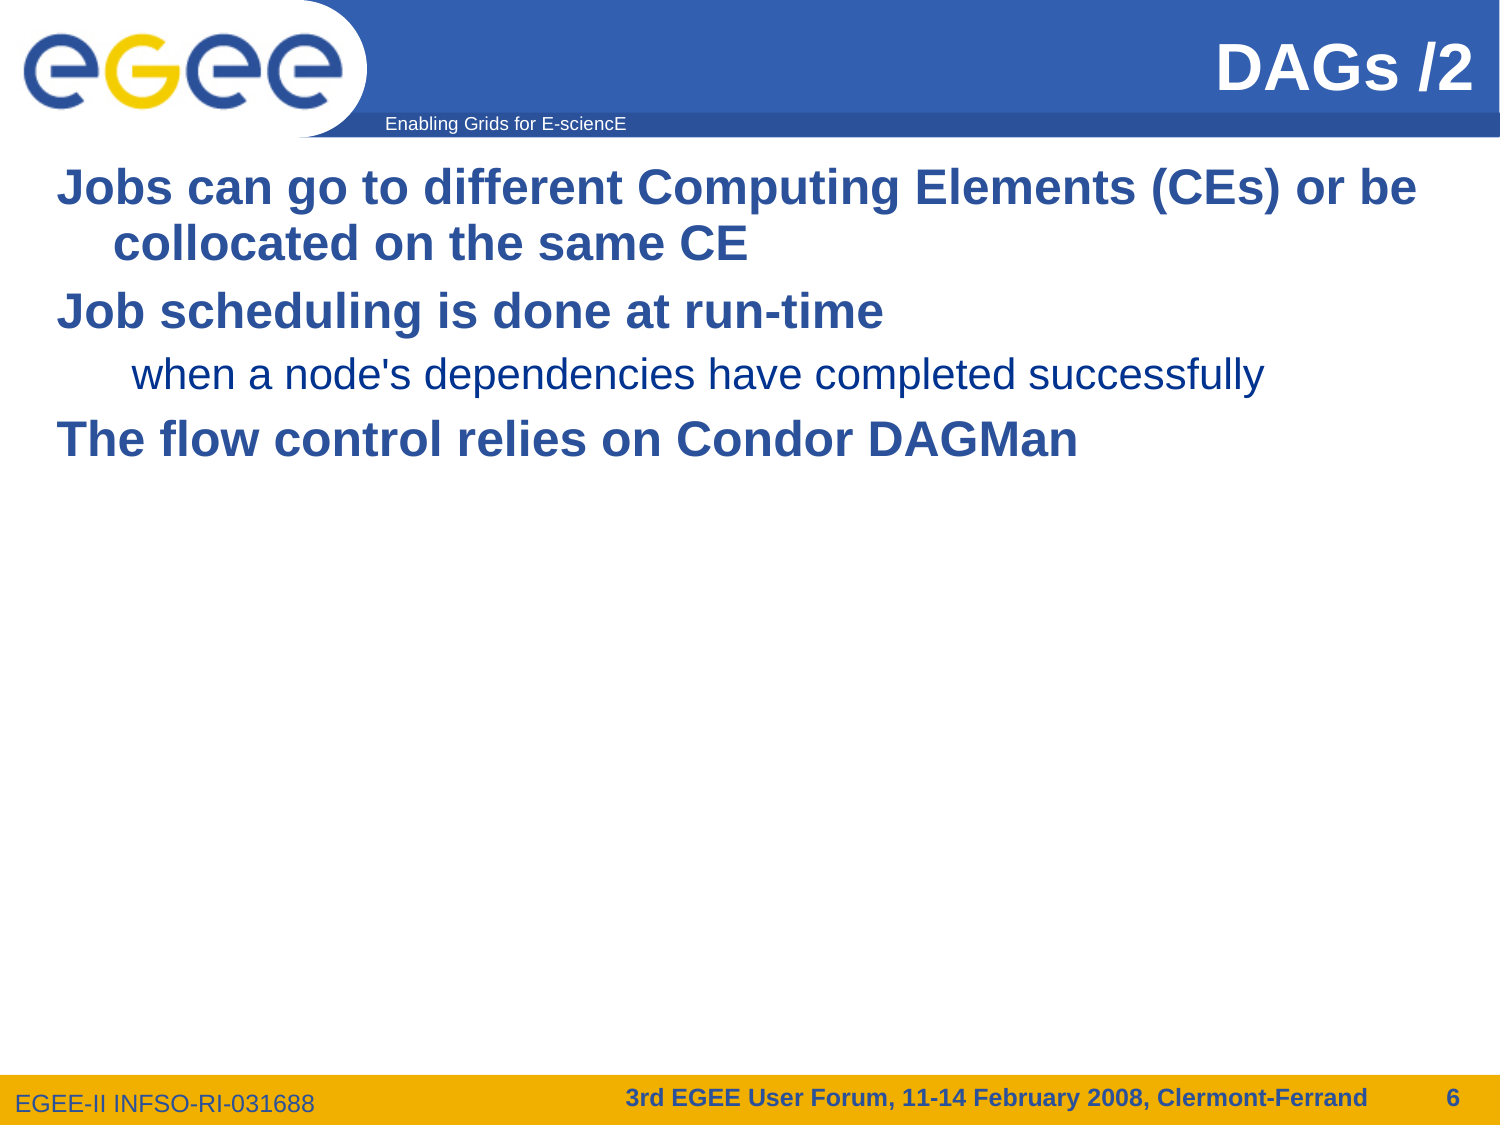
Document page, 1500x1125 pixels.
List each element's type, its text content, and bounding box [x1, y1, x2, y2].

list Jobs can go to different Computing Elements (CEs) or be collocated on the same CE Job scheduling is done at run-time when a node's dependencies have completed successfully The flow control relies on Condor DAGMan [56, 159, 1466, 1036]
picture [18, 30, 349, 112]
title DAGs /2 [369, 0, 1475, 148]
